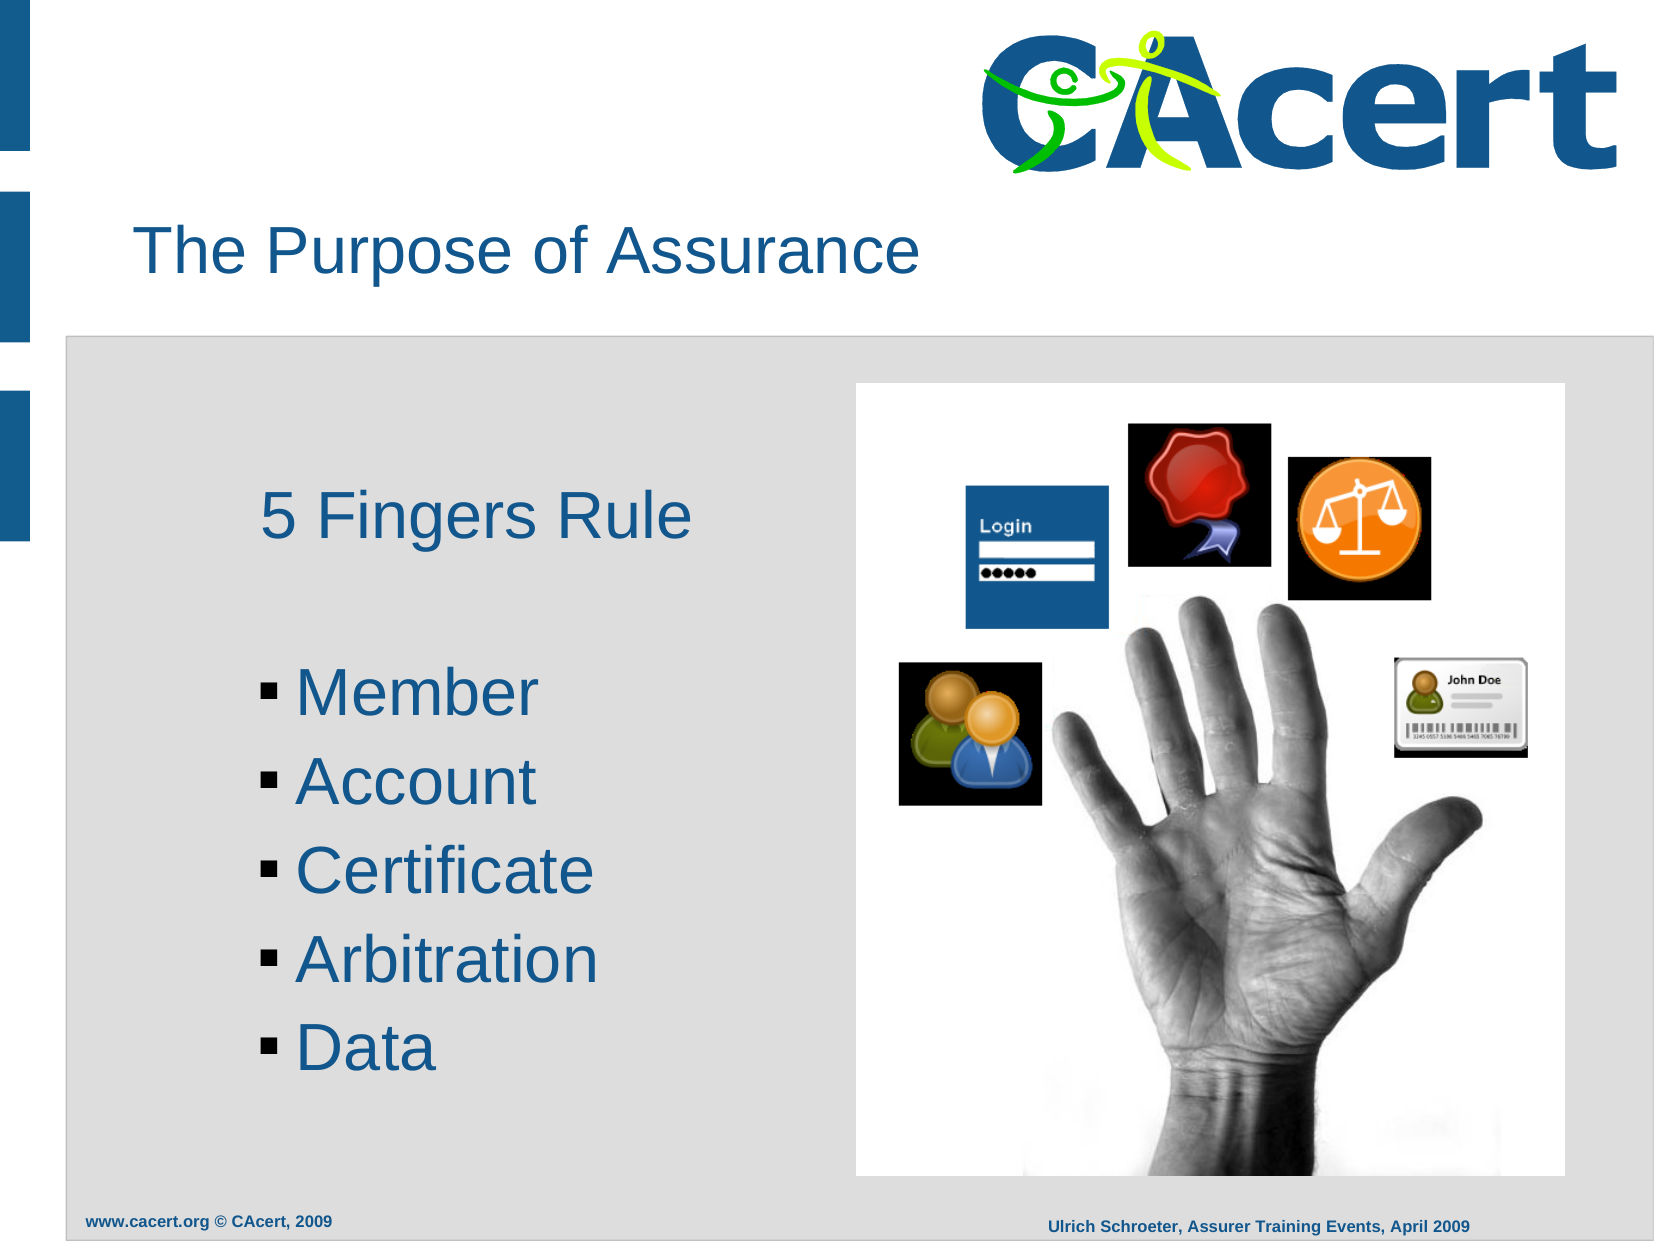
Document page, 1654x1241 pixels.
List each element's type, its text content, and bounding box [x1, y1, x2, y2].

picture [856, 383, 1565, 1176]
text_box The Purpose of Assurance [118, 191, 938, 296]
text_box 5 Fingers Rule Member Account Certificate Arbitration Data [245, 456, 709, 1093]
